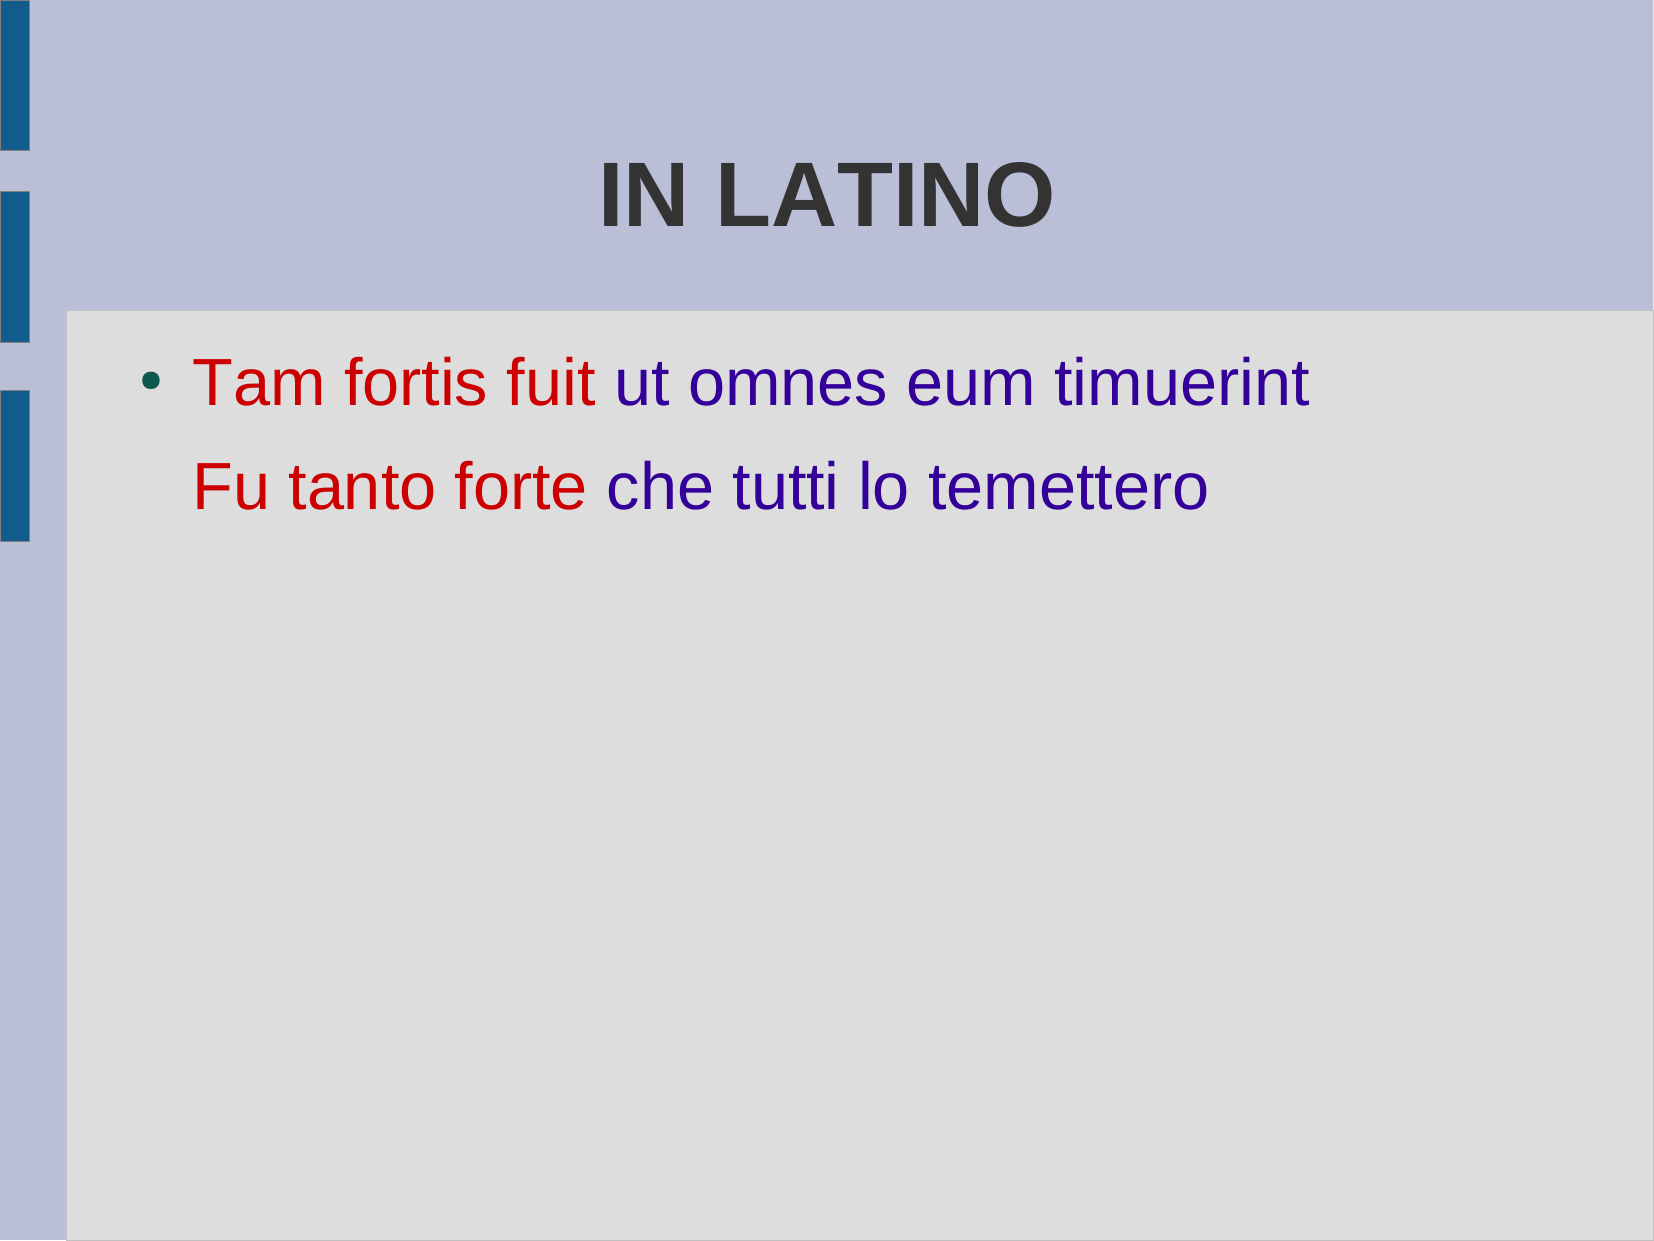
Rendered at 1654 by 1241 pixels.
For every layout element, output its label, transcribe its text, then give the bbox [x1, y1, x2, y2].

title IN LATINO [121, 91, 1534, 299]
list Tam fortis fuit ut omnes eum timuerint Fu tanto forte che tutti lo temettero [121, 344, 1534, 1127]
